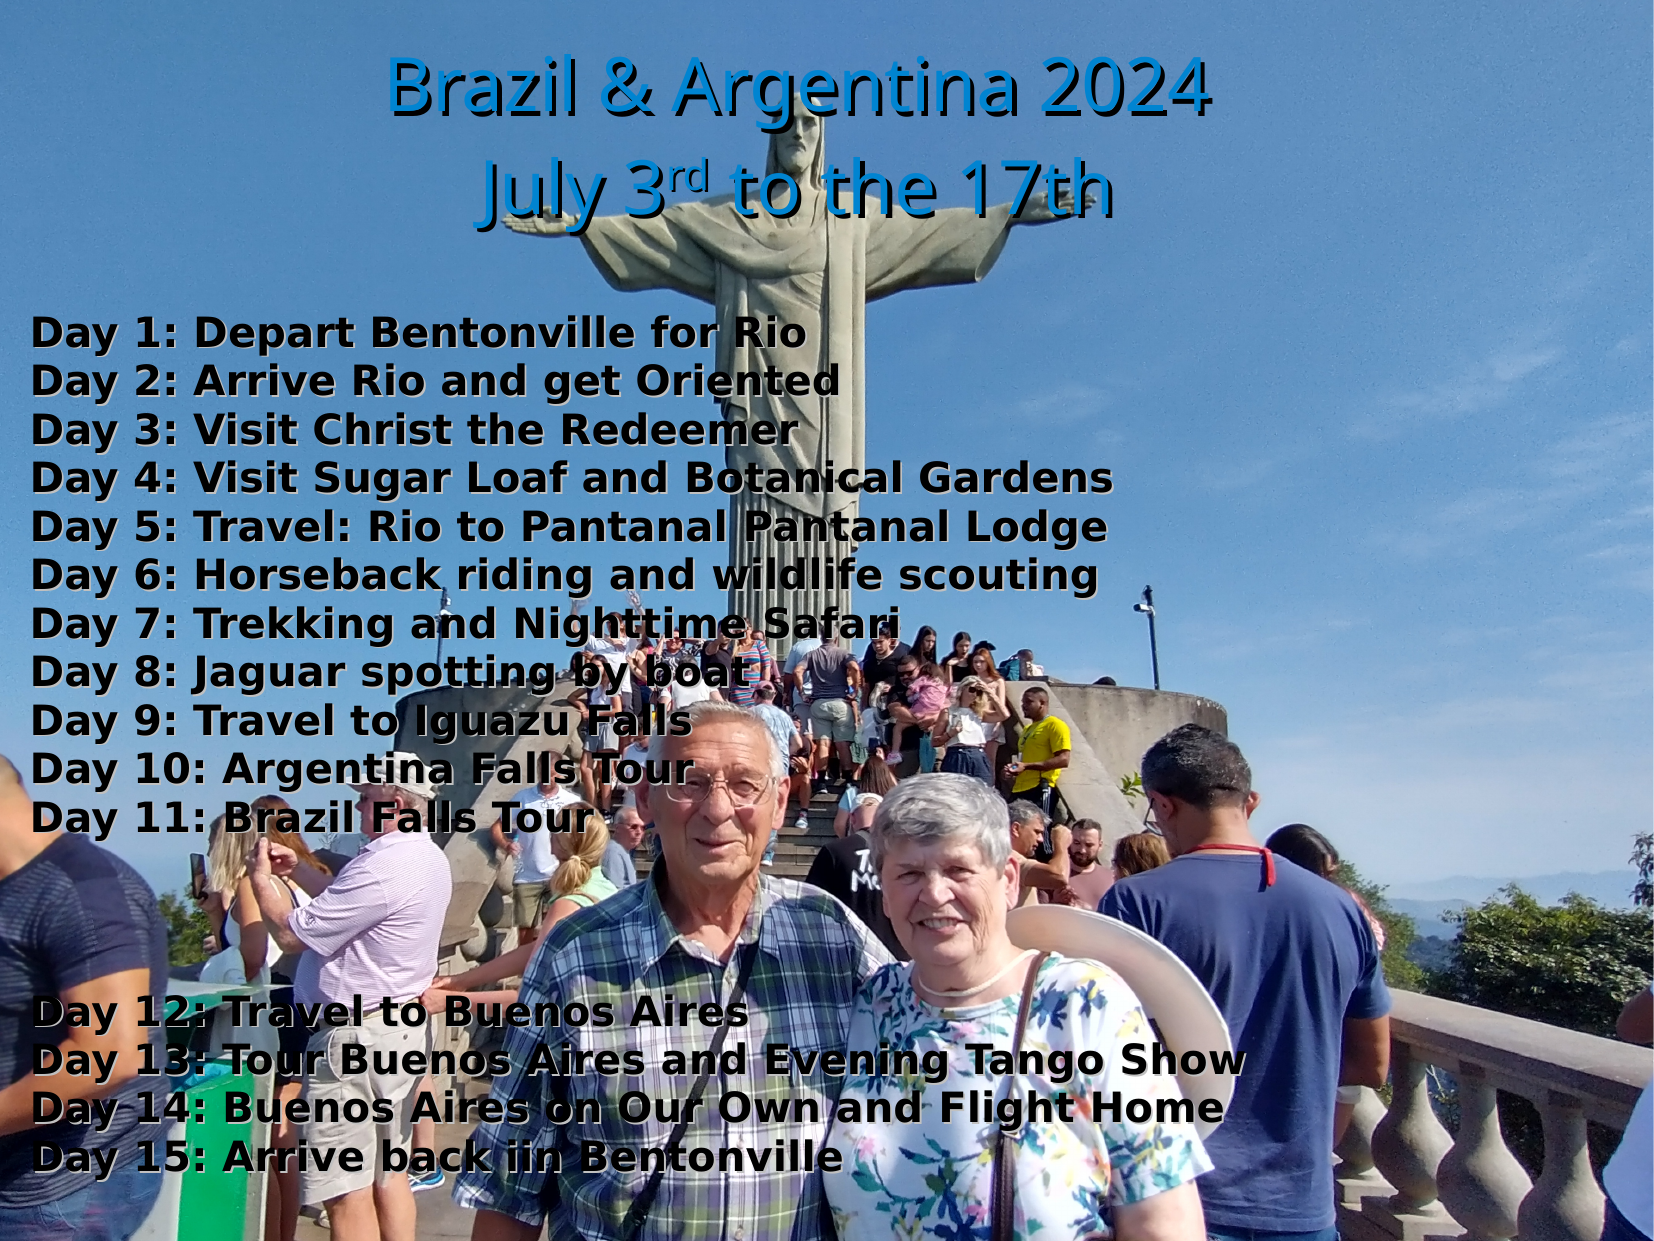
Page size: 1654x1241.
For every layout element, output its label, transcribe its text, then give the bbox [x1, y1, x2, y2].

picture [0, 0, 1654, 1241]
title Brazil & Argentina 2024 July 3rd to the 17th [29, 31, 1565, 237]
subtitle Day 1: Depart Bentonville for Rio Day 2: Arrive Rio and get Oriented Day 3: Visit Christ the Redeemer Day 4: Visit Sugar Loaf and Botanical Gardens Day 5: Travel: Rio to Pantanal Pantanal Lodge Day 6: Horseback riding and wildlife scouting Day 7: Trekking and Nighttime Safari Day 8: Jaguar spotting by boat Day 9: Travel to Iguazu Falls Day 10: Argentina Falls Tour Day 11: Brazil Falls Tour Day 12: Travel to Buenos Aires Day 13: Tour Buenos Aires and Evening Tango Show Day 14: Buenos Aires on Our Own and Flight Home Day 15: Arrive back iin Bentonville [29, 308, 1565, 1241]
